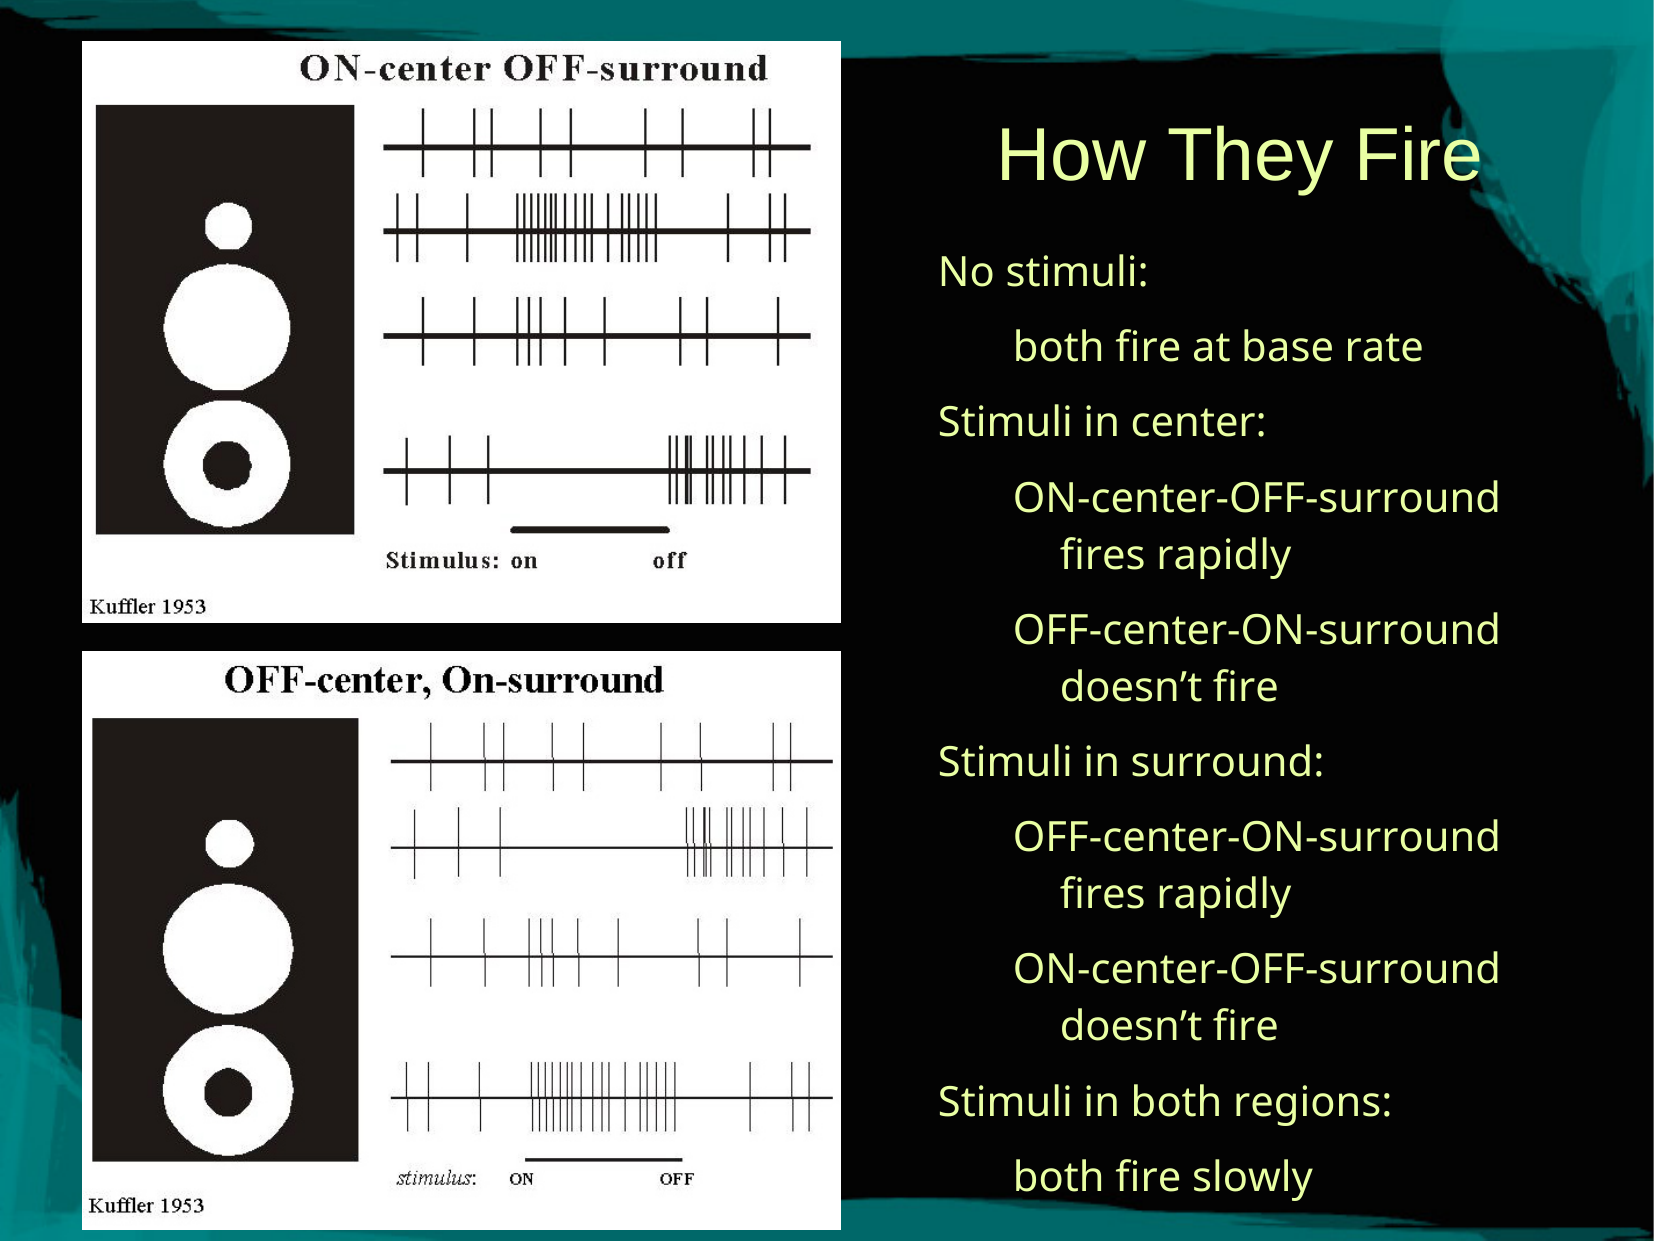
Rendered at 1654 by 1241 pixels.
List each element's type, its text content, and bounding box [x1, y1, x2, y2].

list No stimuli: both fire at base rate Stimuli in center: ON-center-OFF-surround fires rapidly OFF-center-ON-surround doesn’t fire Stimuli in surround: OFF-center-ON-surround fires rapidly ON-center-OFF-surround doesn’t fire Stimuli in both regions: both fire slowly [923, 234, 1613, 1204]
title How They Fire [923, 25, 1558, 234]
picture [0, 0, 1654, 1241]
